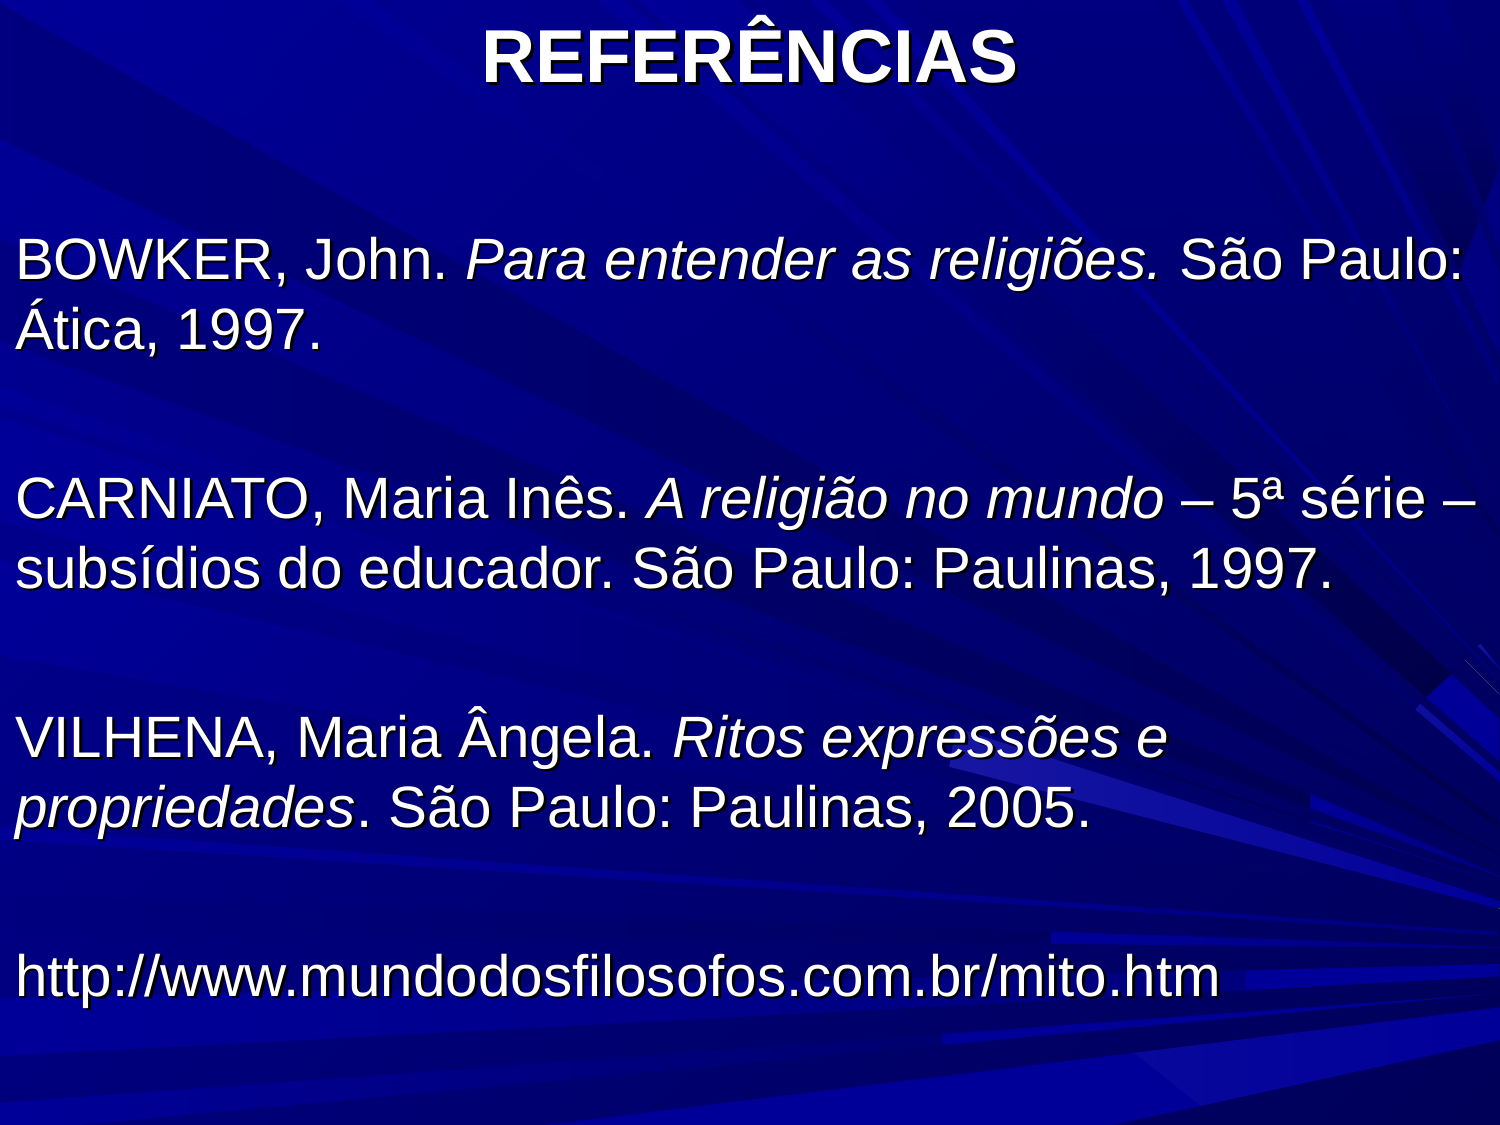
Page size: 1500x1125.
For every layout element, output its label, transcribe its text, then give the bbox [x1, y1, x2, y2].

text_box REFERÊNCIAS BOWKER, John. Para entender as religiões. São Paulo: Ática, 1997. CARNIATO, Maria Inês. A religião no mundo – 5ª série – subsídios do educador. São Paulo: Paulinas, 1997. VILHENA, Maria Ângela. Ritos expressões e propriedades. São Paulo: Paulinas, 2005. http://www.mundodosfilosofos.com.br/mito.htm [0, 0, 1500, 1125]
